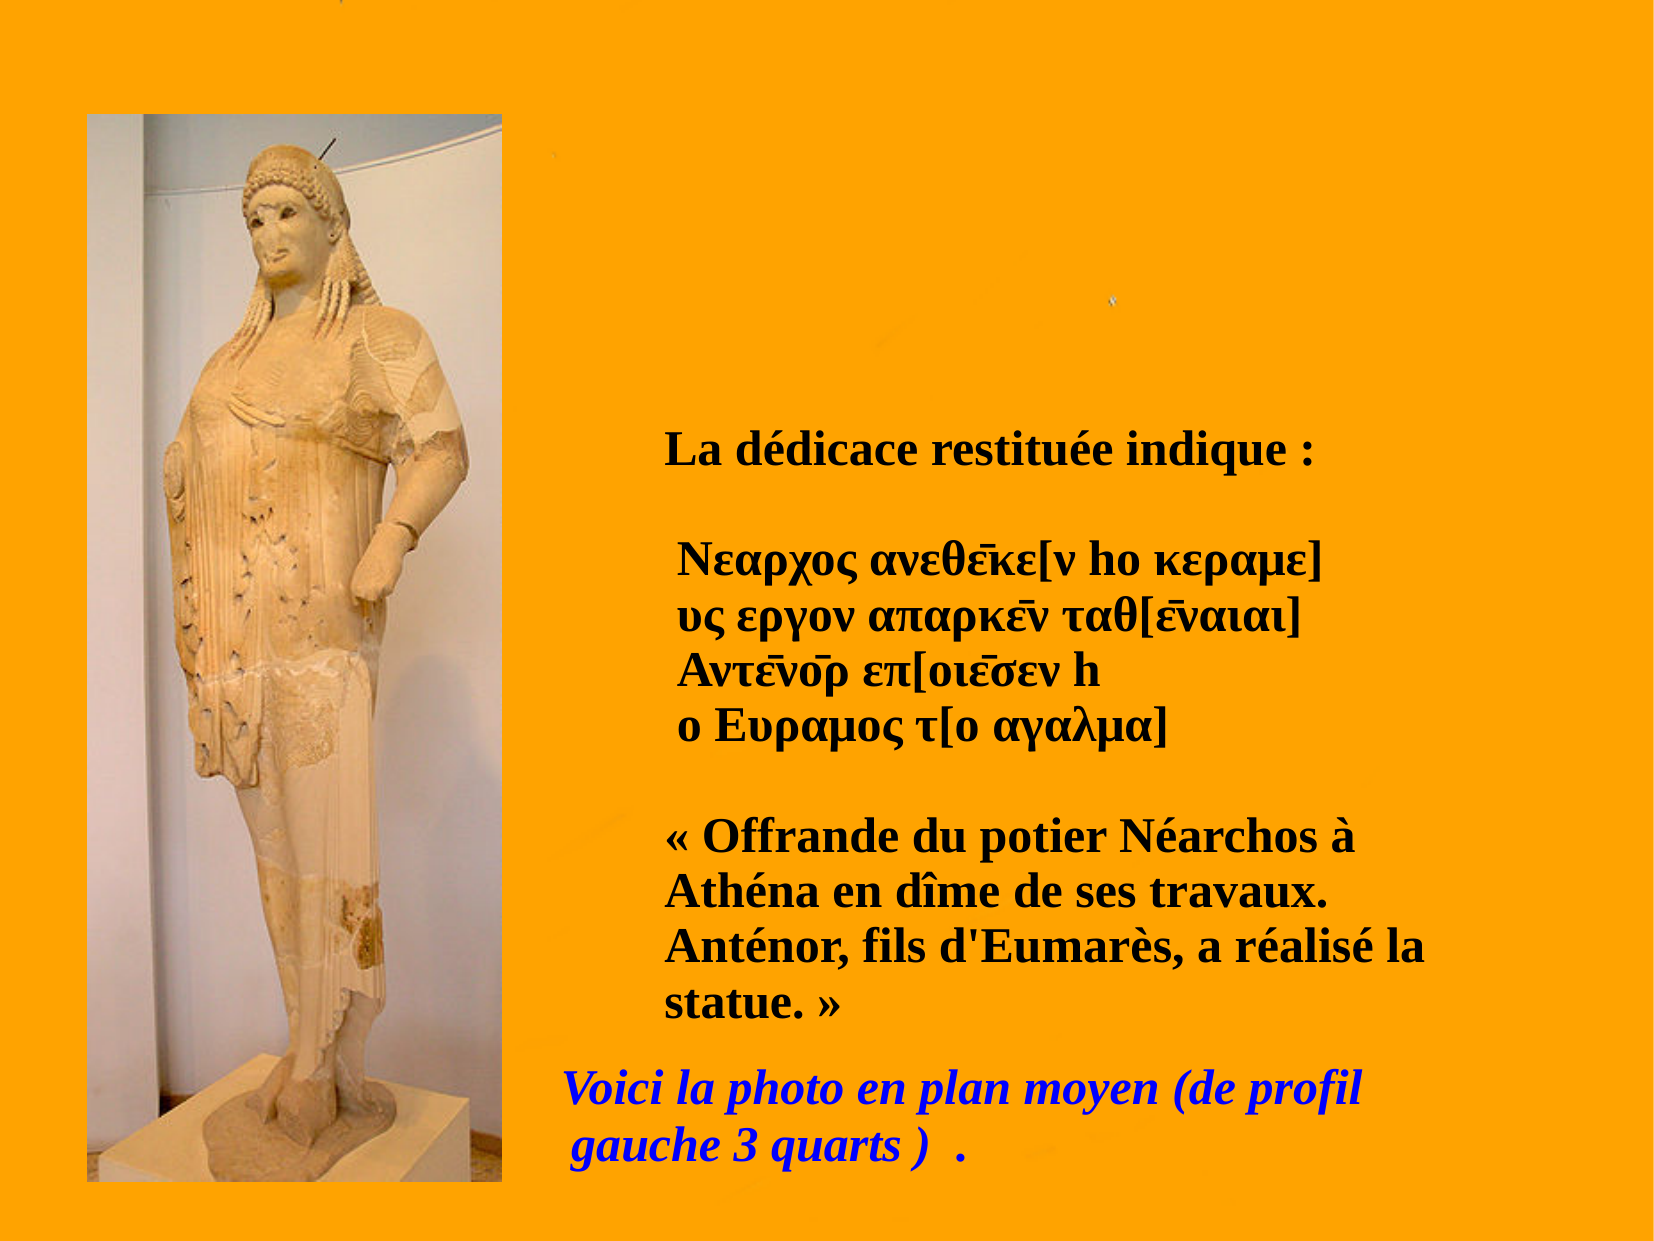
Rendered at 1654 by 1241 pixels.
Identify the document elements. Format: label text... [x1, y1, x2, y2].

picture [0, 0, 1654, 1241]
text_box Voici la photo en plan moyen (de profil gauche 3 quarts ) . [531, 1045, 1565, 1182]
text_box La dédicace restituée indique : Νεαρχος ανεθε̄κε[ν hο κεραμε] υς εργον απαρκε̄ν ταθ[ε̄ναιαι] Αντε̄νο̄ρ επ[οιε̄σεν h ο Ευραμος τ[ο αγαλμα] « Offrande du potier Néarchos à Athéna en dîme de ses travaux. Anténor, fils d'Eumarès, a réalisé la statue. » [649, 413, 1506, 1045]
